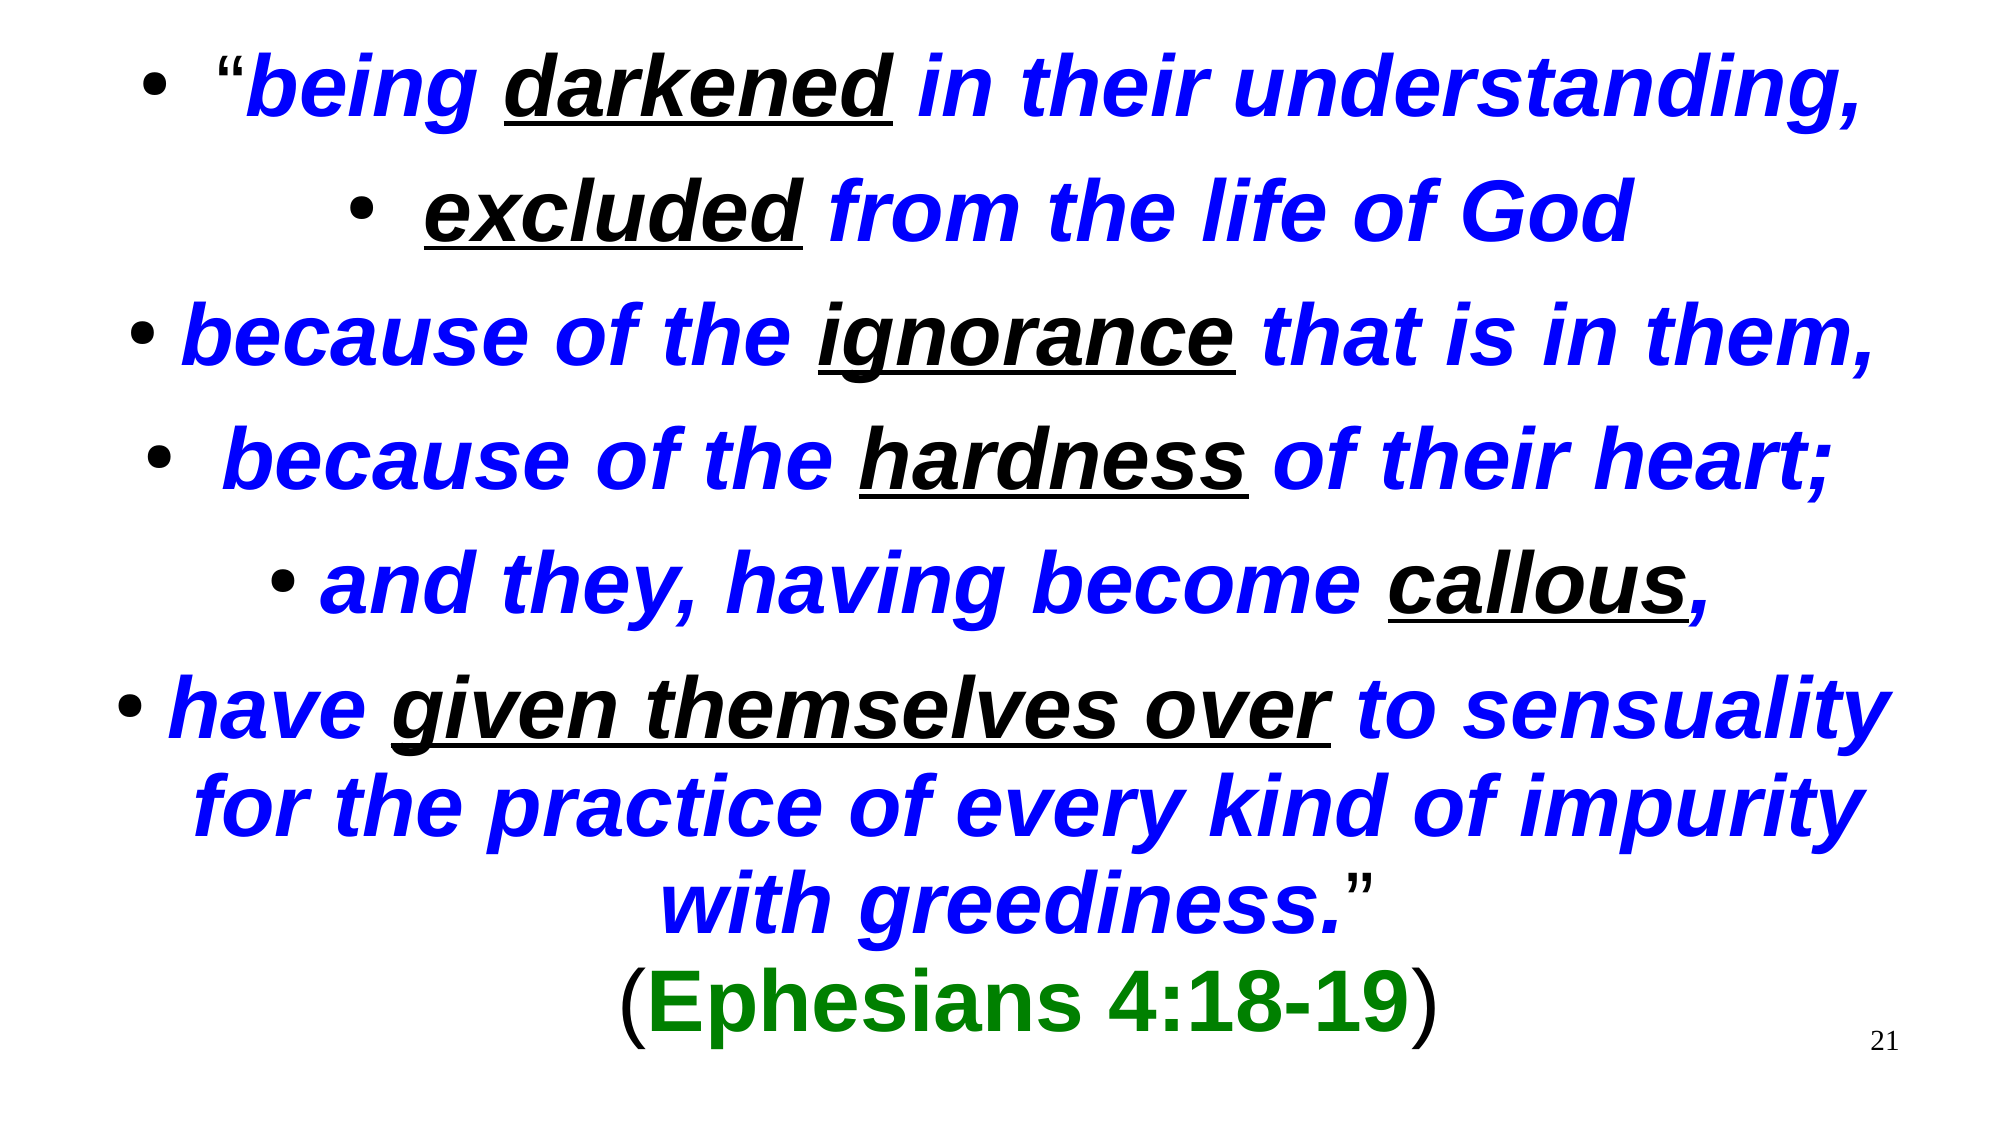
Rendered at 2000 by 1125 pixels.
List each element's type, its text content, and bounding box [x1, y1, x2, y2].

list “being darkened in their understanding, excluded from the life of God because of the ignorance that is in them, because of the hardness of their heart; and they, having become callous, have given themselves over to sensuality for the practice of every kind of impurity with greediness.” (Ephesians 4:18-19) [37, 37, 1951, 1088]
